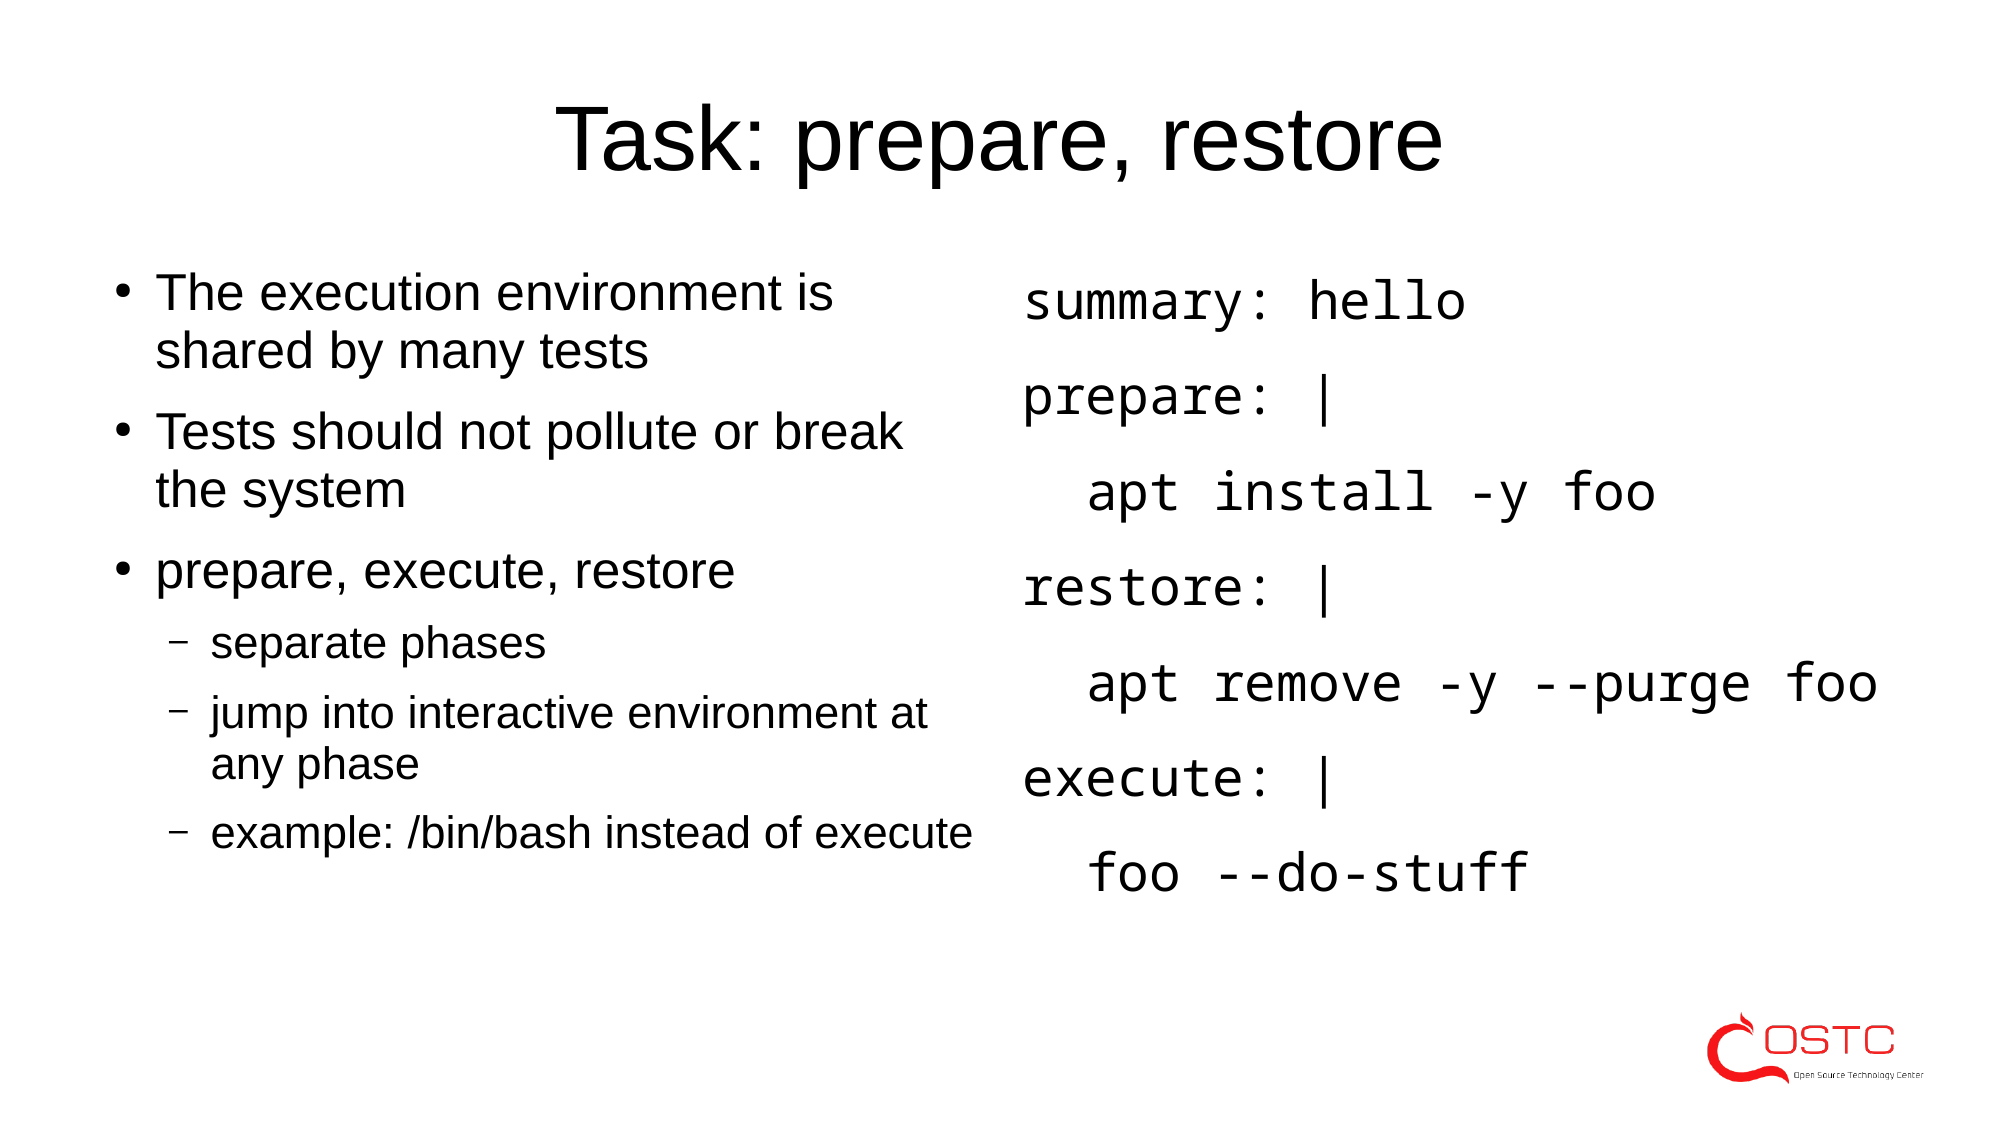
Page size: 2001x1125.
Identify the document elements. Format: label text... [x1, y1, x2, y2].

picture [1643, 933, 2001, 1125]
list summary: hello prepare: | apt install -y foo restore: | apt remove -y --purge foo execute: | foo --do-stuff [1022, 263, 1902, 916]
title Task: prepare, restore [100, 44, 1901, 233]
list The execution environment is shared by many tests Tests should not pollute or break the system prepare, execute, restore separate phases jump into interactive environment at any phase example: /bin/bash instead of execute [100, 263, 979, 916]
